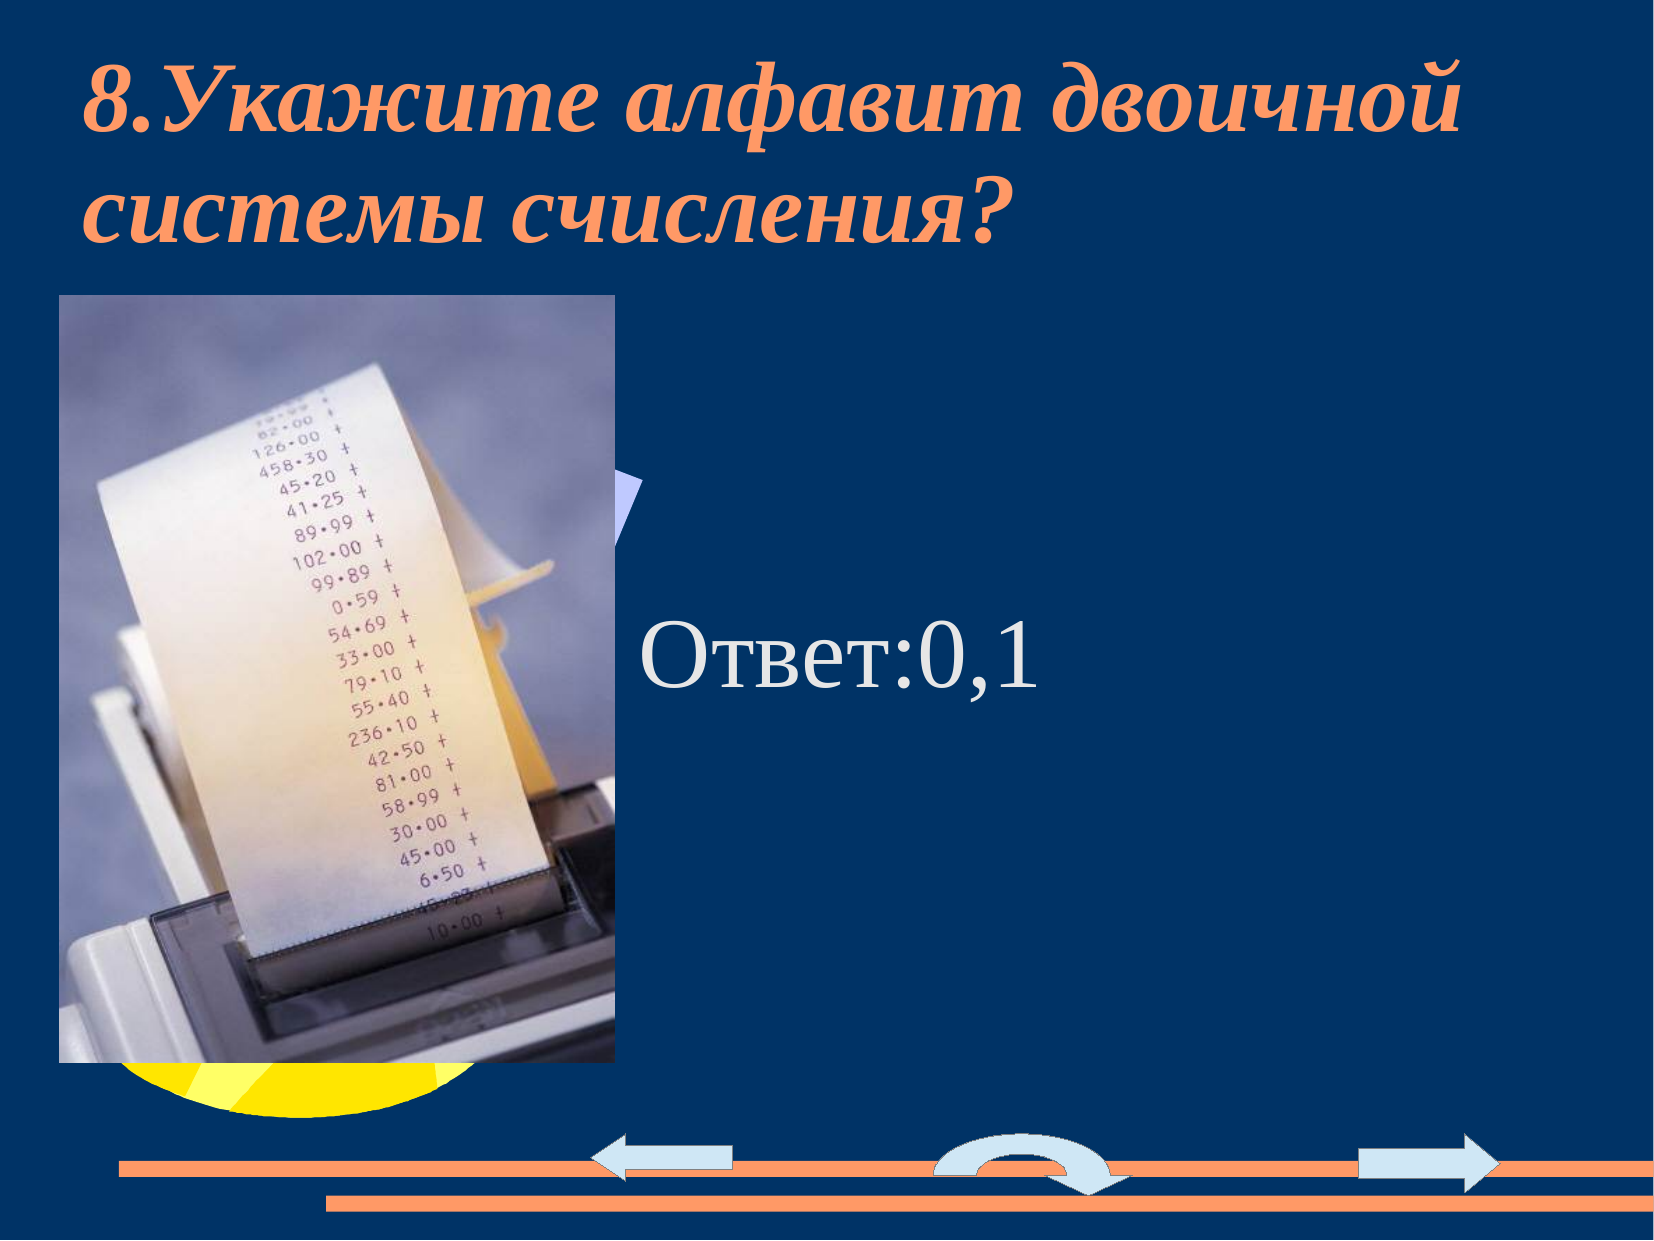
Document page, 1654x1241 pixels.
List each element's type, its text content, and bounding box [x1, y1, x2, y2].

title 8.Укажите алфавит двоичной системы счисления? [82, 42, 1571, 264]
list Ответ:0,1 [647, 322, 1561, 1027]
text_box [1358, 1133, 1501, 1193]
text_box [590, 1133, 733, 1182]
picture [50, 295, 647, 1123]
text_box [933, 1133, 1133, 1196]
